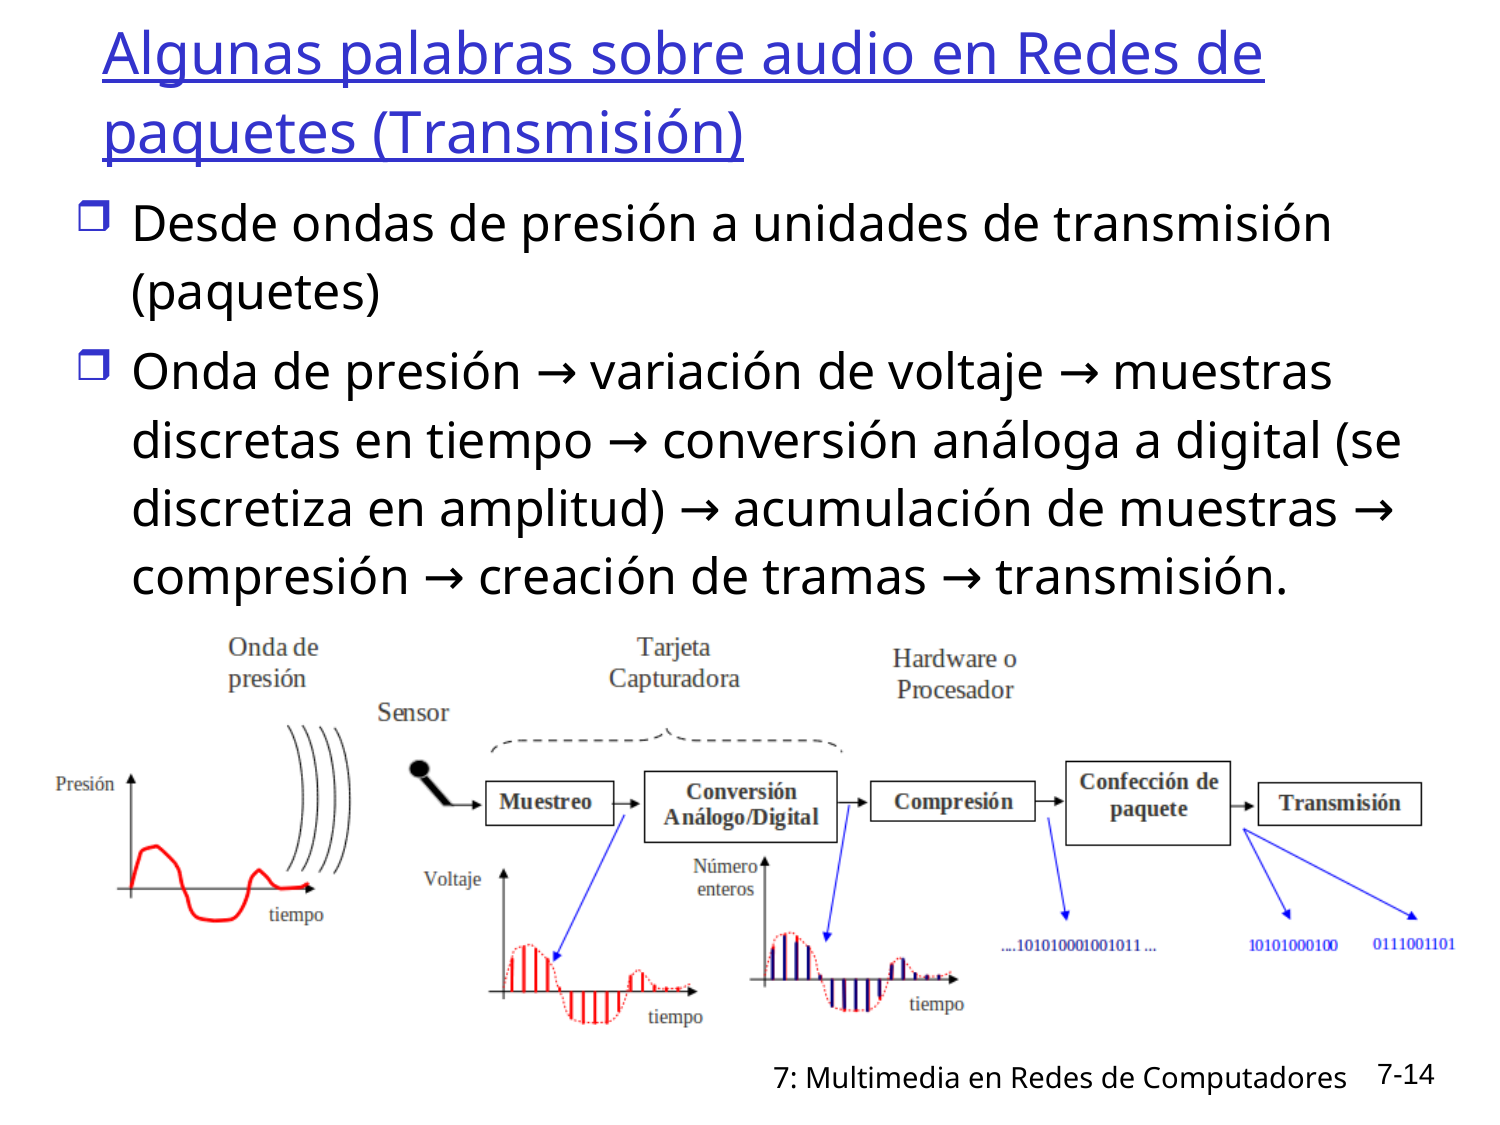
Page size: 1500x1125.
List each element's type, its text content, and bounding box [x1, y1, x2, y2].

picture [43, 629, 1463, 1032]
title Algunas palabras sobre audio en Redes de paquetes (Transmisión) [87, 12, 1363, 171]
list Desde ondas de presión a unidades de transmisión (paquetes) Onda de presión → variación de voltaje → muestras discretas en tiempo → conversión análoga a digital (se discretiza en amplitud) → acumulación de muestras → compresión → creación de tramas → transmisión. [75, 187, 1500, 1051]
